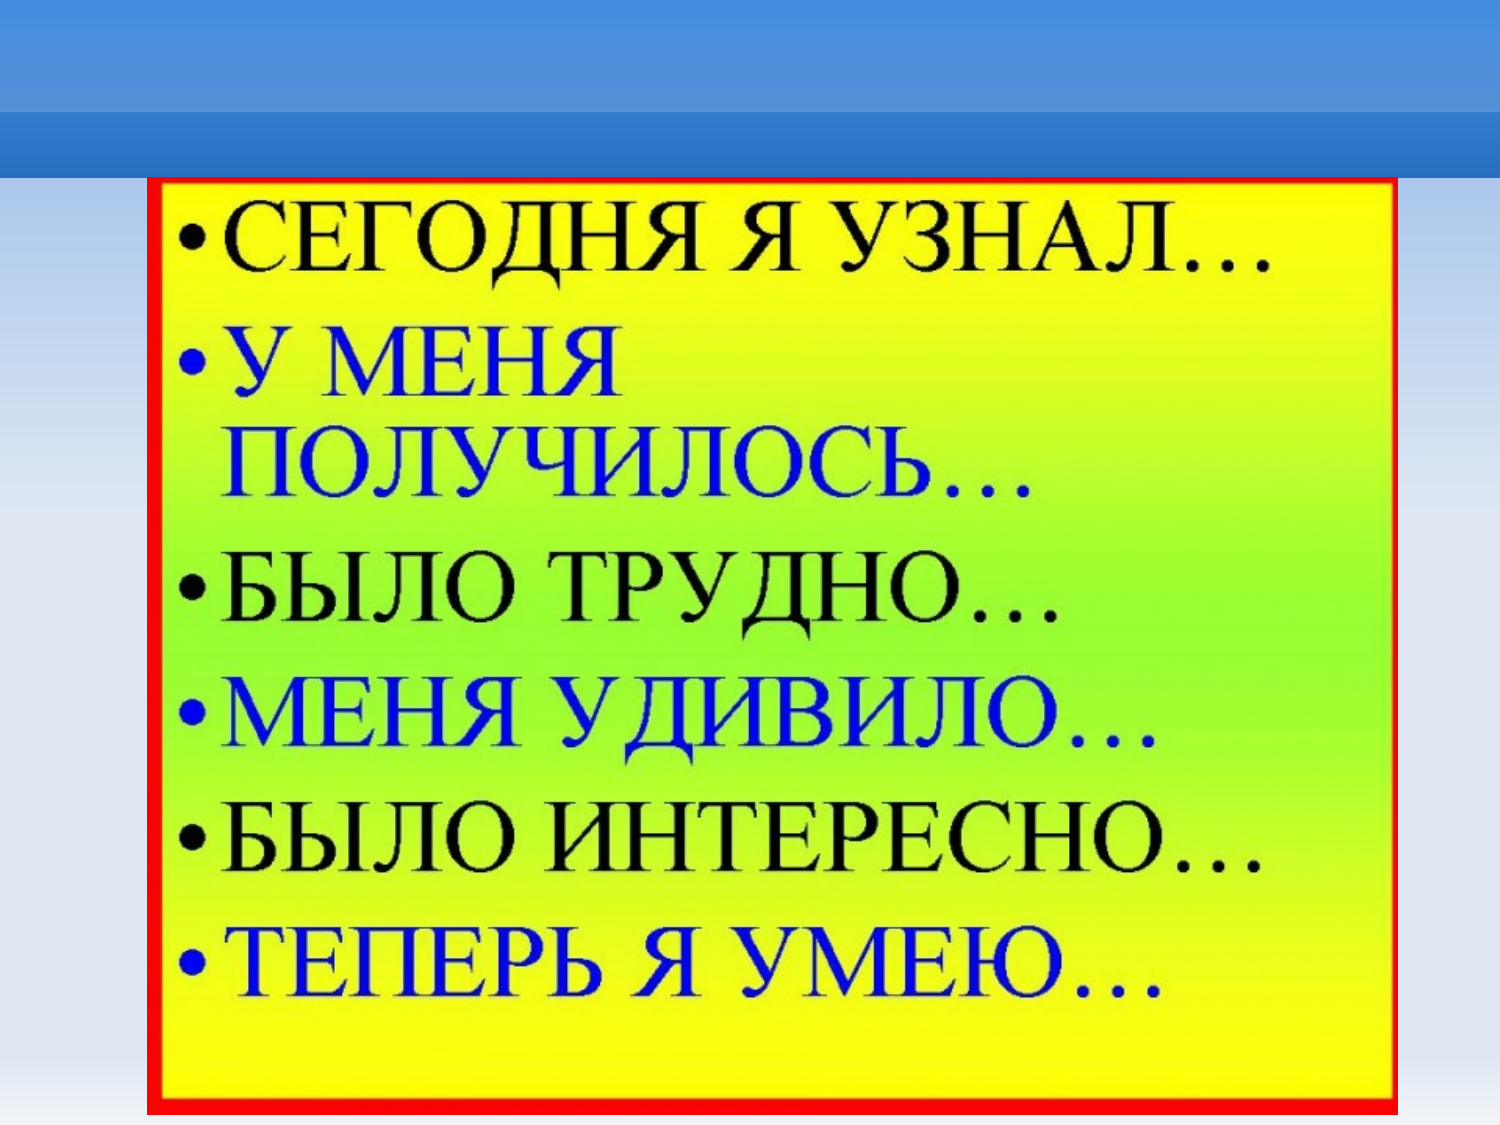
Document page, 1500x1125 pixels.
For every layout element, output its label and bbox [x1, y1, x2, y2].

picture [147, 177, 1398, 1115]
